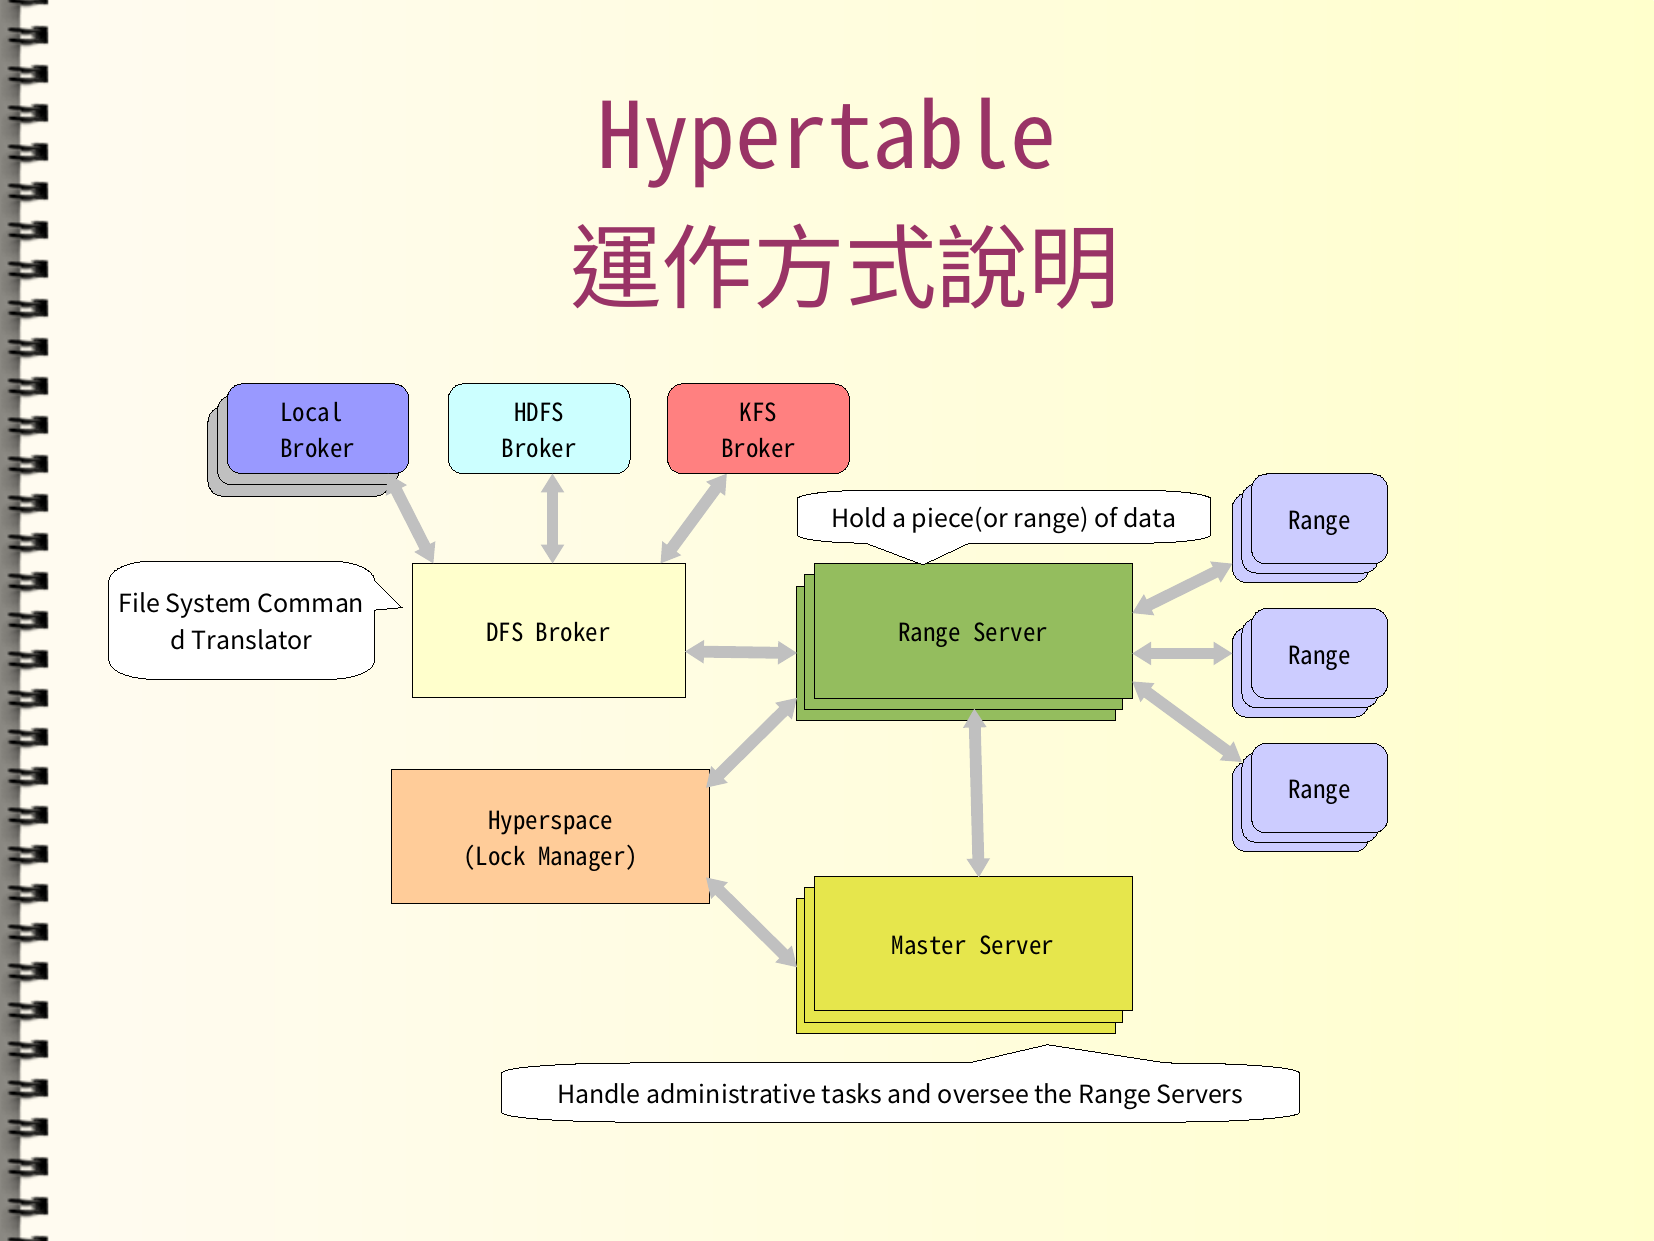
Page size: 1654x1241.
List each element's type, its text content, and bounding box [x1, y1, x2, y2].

text_box Range [1241, 753, 1378, 843]
picture [0, 0, 1654, 1241]
text_box Range [1241, 484, 1377, 574]
text_box Range [1232, 493, 1368, 583]
text_box Range [1232, 628, 1368, 718]
text_box Range [1232, 763, 1368, 852]
text_box DFS Broker [412, 563, 686, 698]
text_box Hyperspace (Lock Manager) [391, 769, 710, 904]
text_box KFS Broker [667, 383, 850, 474]
text_box Handle administrative tasks and oversee the Range Servers [501, 1044, 1300, 1123]
text_box Master Server [804, 887, 1123, 1023]
text_box Master Server [814, 876, 1133, 1011]
text_box HDFS Broker [448, 383, 631, 474]
text_box Master Server [796, 898, 1116, 1034]
text_box Range [1251, 608, 1388, 699]
text_box File System Command Translator [108, 561, 403, 680]
text_box Range Server [796, 586, 1116, 721]
text_box Local Broker [217, 396, 399, 485]
text_box Hold a piece(or range) of data [797, 490, 1211, 565]
text_box Range [1251, 743, 1388, 833]
text_box Range [1251, 473, 1388, 564]
title Hypertable 運作方式說明 [121, 84, 1534, 305]
text_box Local Broker [227, 383, 409, 474]
text_box Range [1241, 618, 1378, 708]
text_box Range Server [814, 563, 1133, 699]
text_box Range Server [804, 574, 1123, 710]
text_box Local Broker [207, 407, 390, 497]
